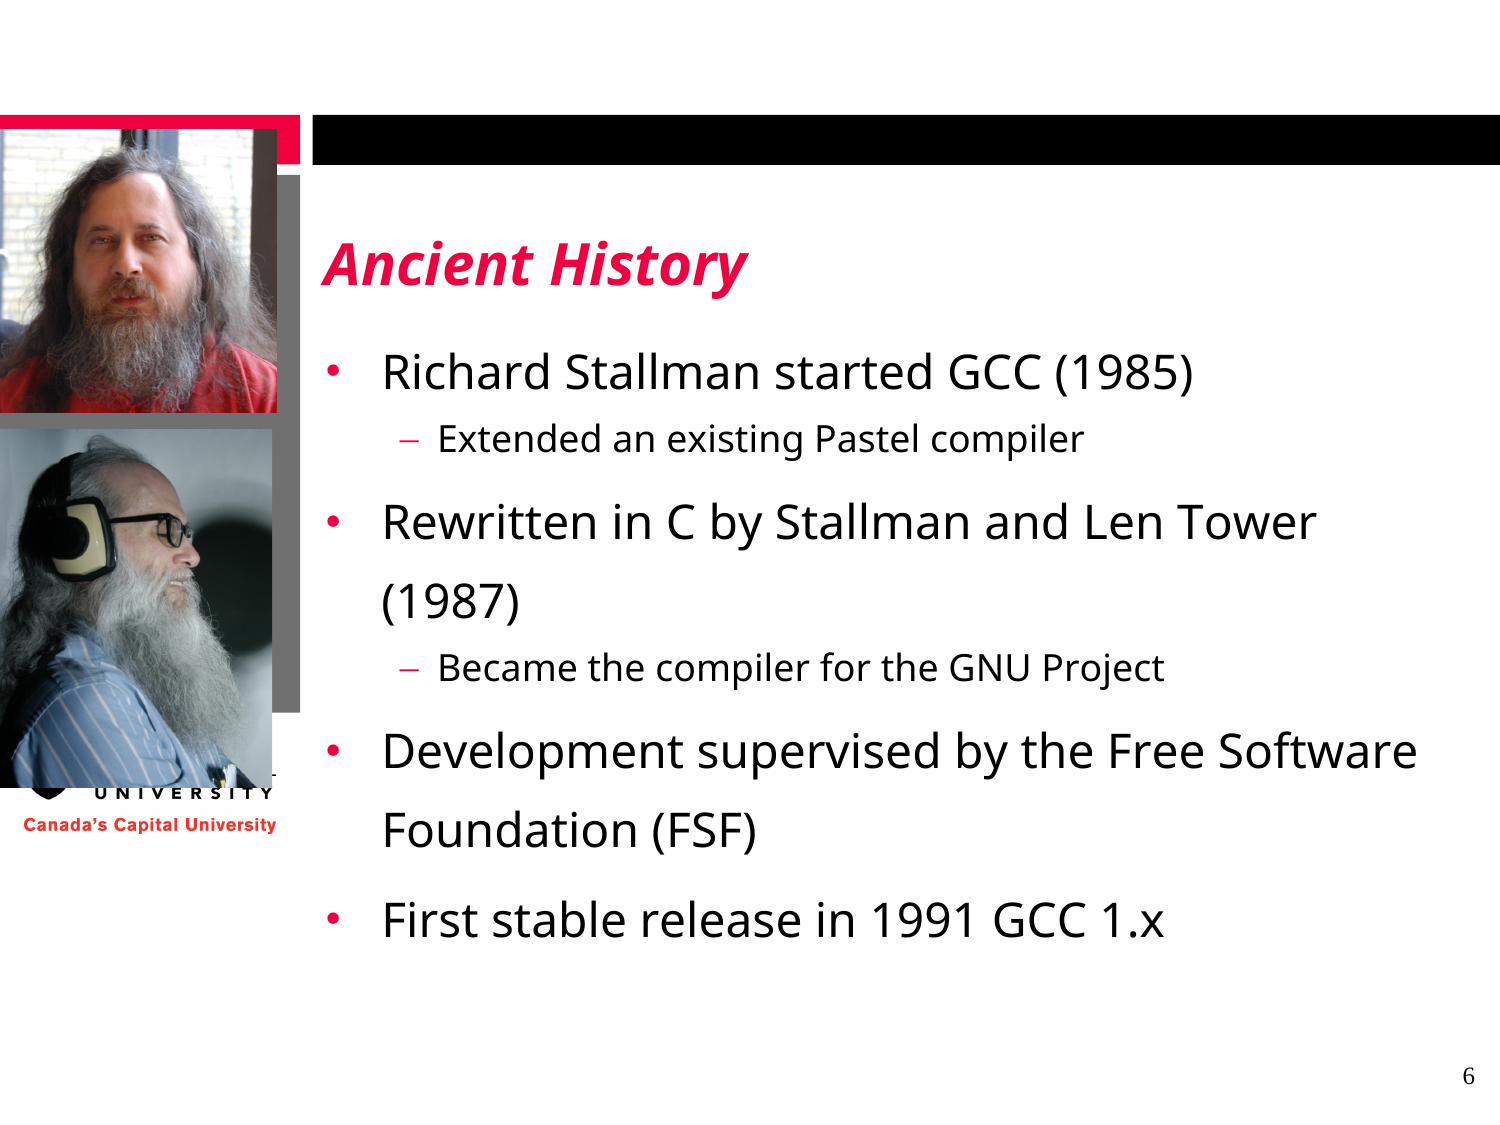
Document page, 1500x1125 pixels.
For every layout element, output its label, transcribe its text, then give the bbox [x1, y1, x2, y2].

picture [0, 429, 276, 834]
picture [0, 129, 277, 413]
list Richard Stallman started GCC (1985) Extended an existing Pastel compiler Rewritten in C by Stallman and Len Tower (1987) Became the compiler for the GNU Project Development supervised by the Free Software Foundation (FSF) First stable release in 1991 GCC 1.x [324, 324, 1450, 1053]
title Ancient History [324, 194, 1450, 324]
